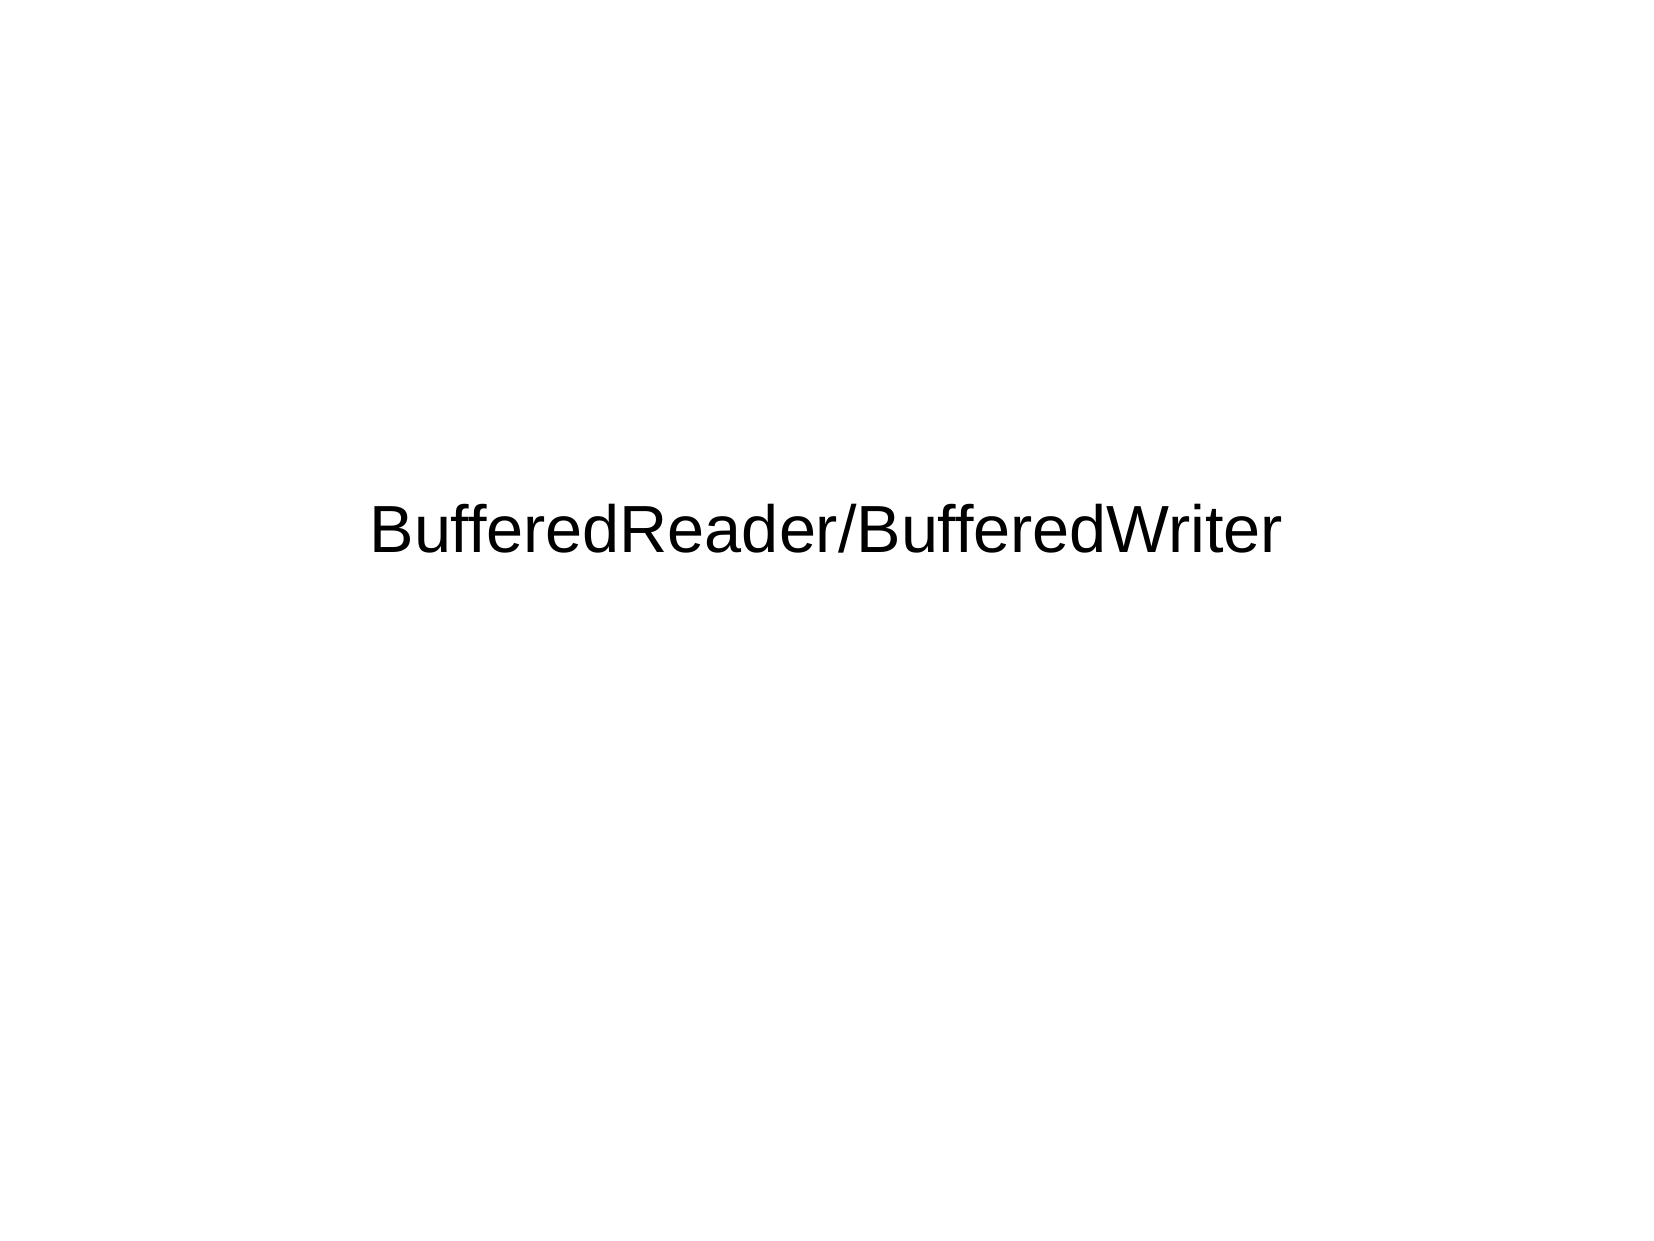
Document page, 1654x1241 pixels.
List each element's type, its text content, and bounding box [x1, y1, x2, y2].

subtitle BufferedReader/BufferedWriter [82, 49, 1571, 1010]
